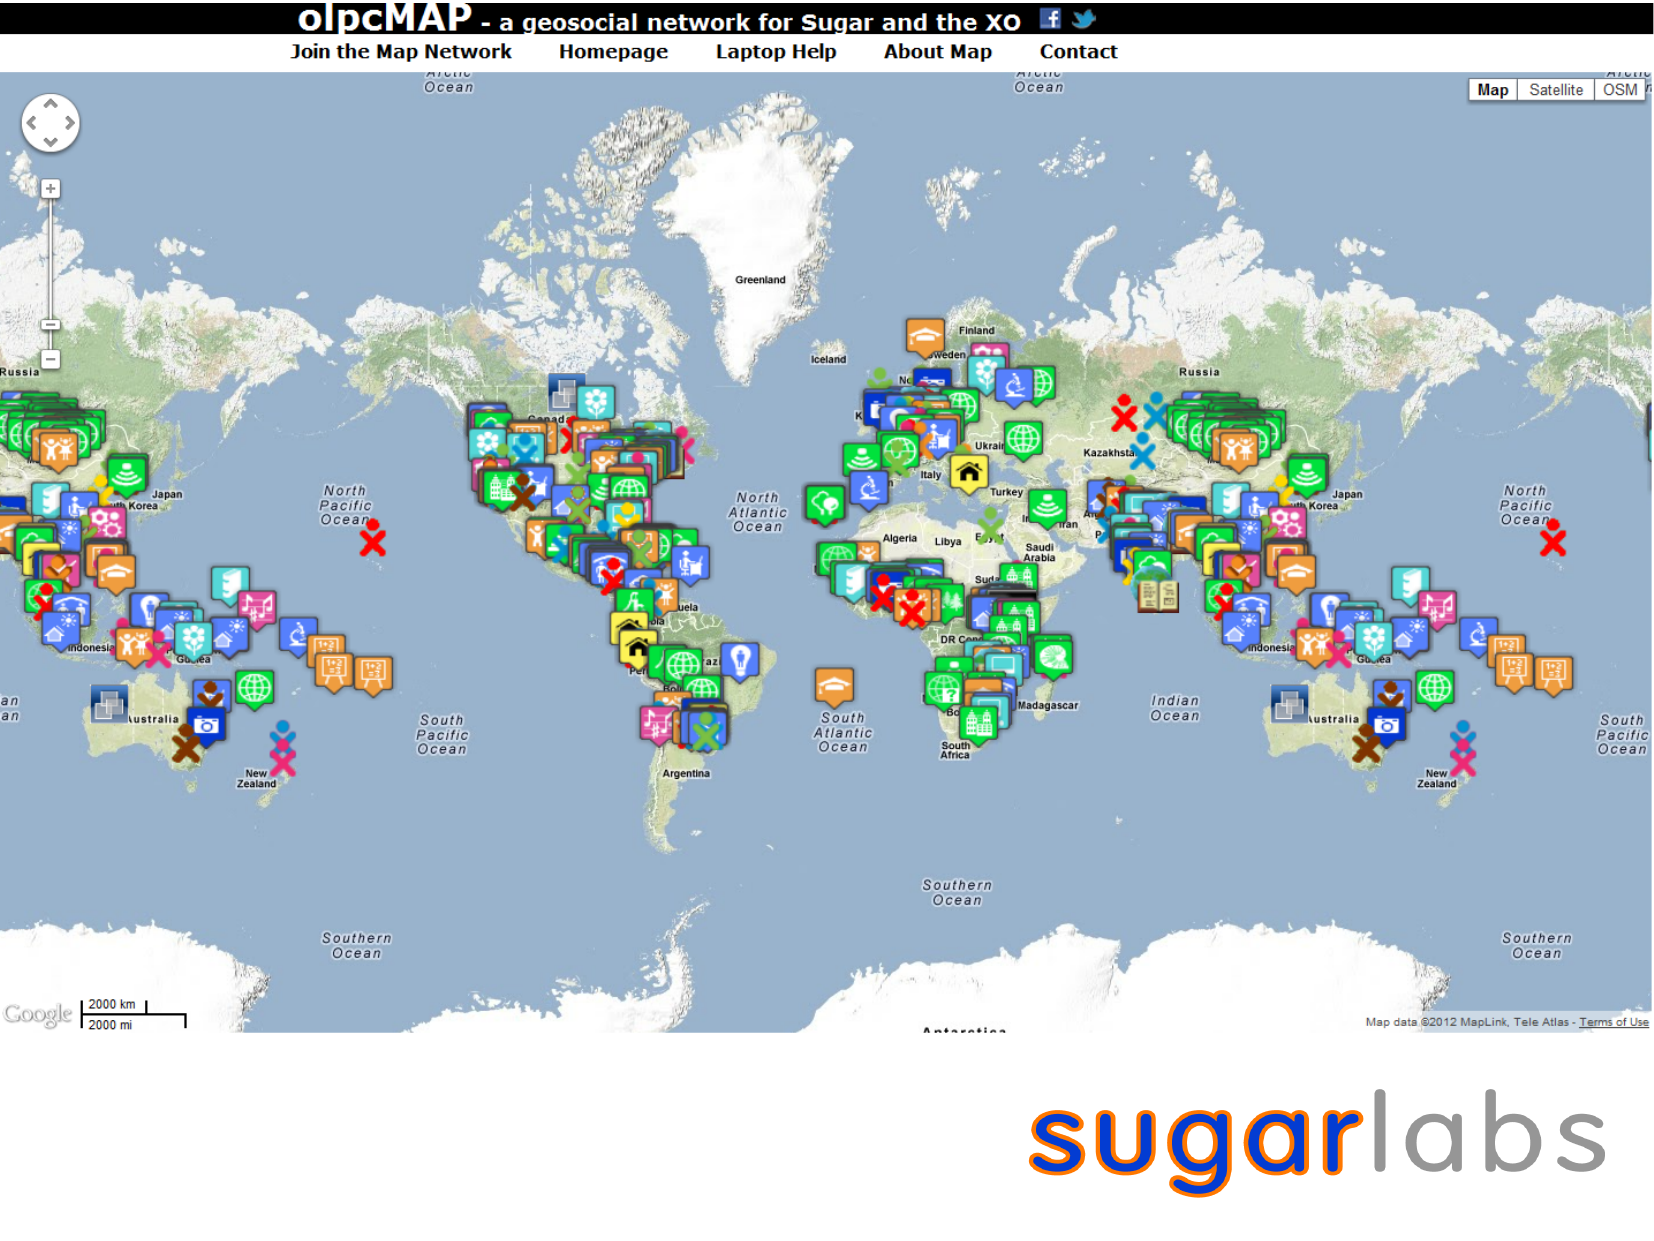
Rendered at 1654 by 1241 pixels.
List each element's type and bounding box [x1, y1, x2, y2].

picture [0, 3, 1654, 1034]
picture [978, 1044, 1654, 1241]
